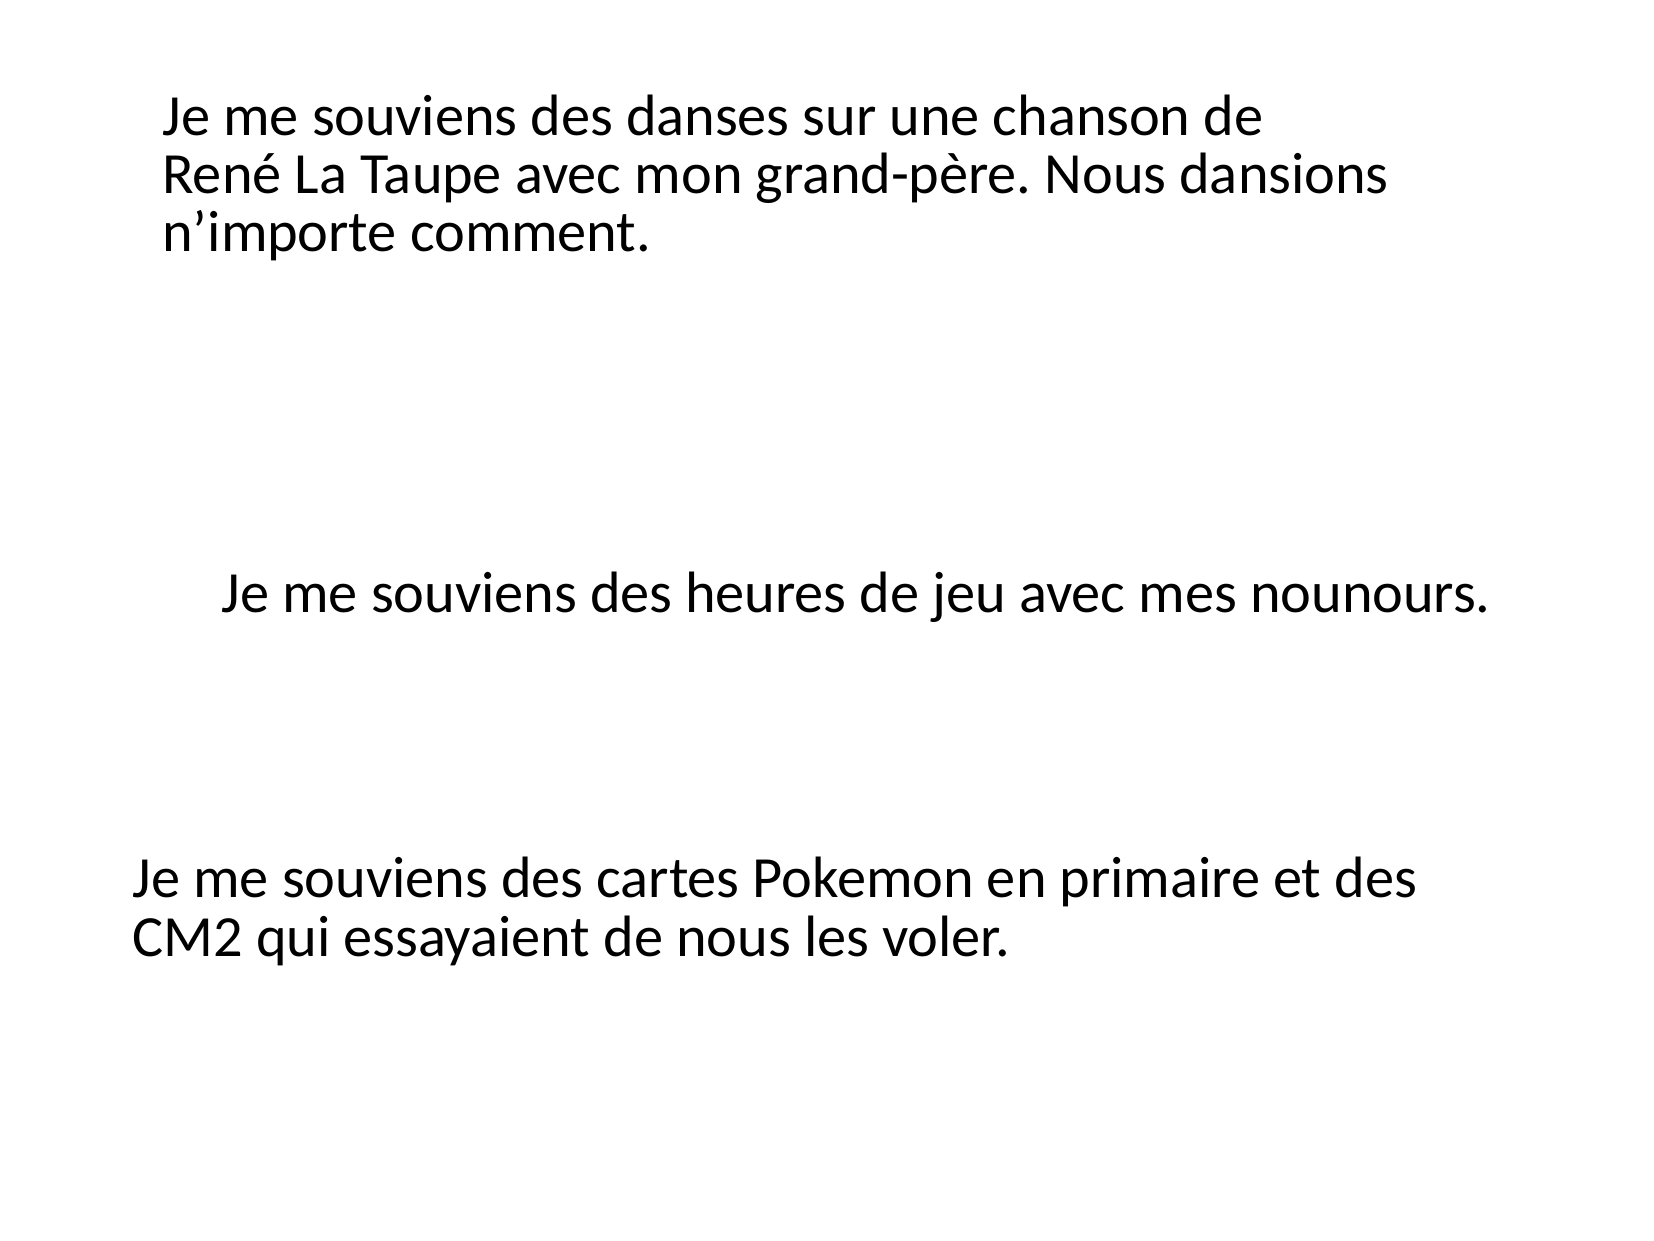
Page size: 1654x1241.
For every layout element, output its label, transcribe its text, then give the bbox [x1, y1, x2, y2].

text_box Je me souviens des danses sur une chanson de René La Taupe avec mon grand-père. Nous dansions n’importe comment. [147, 83, 1595, 313]
text_box Je me souviens des cartes Pokemon en primaire et des CM2 qui essayaient de nous les voler. [118, 846, 1477, 1004]
text_box Je me souviens des heures de jeu avec mes nounours. [206, 561, 1506, 648]
